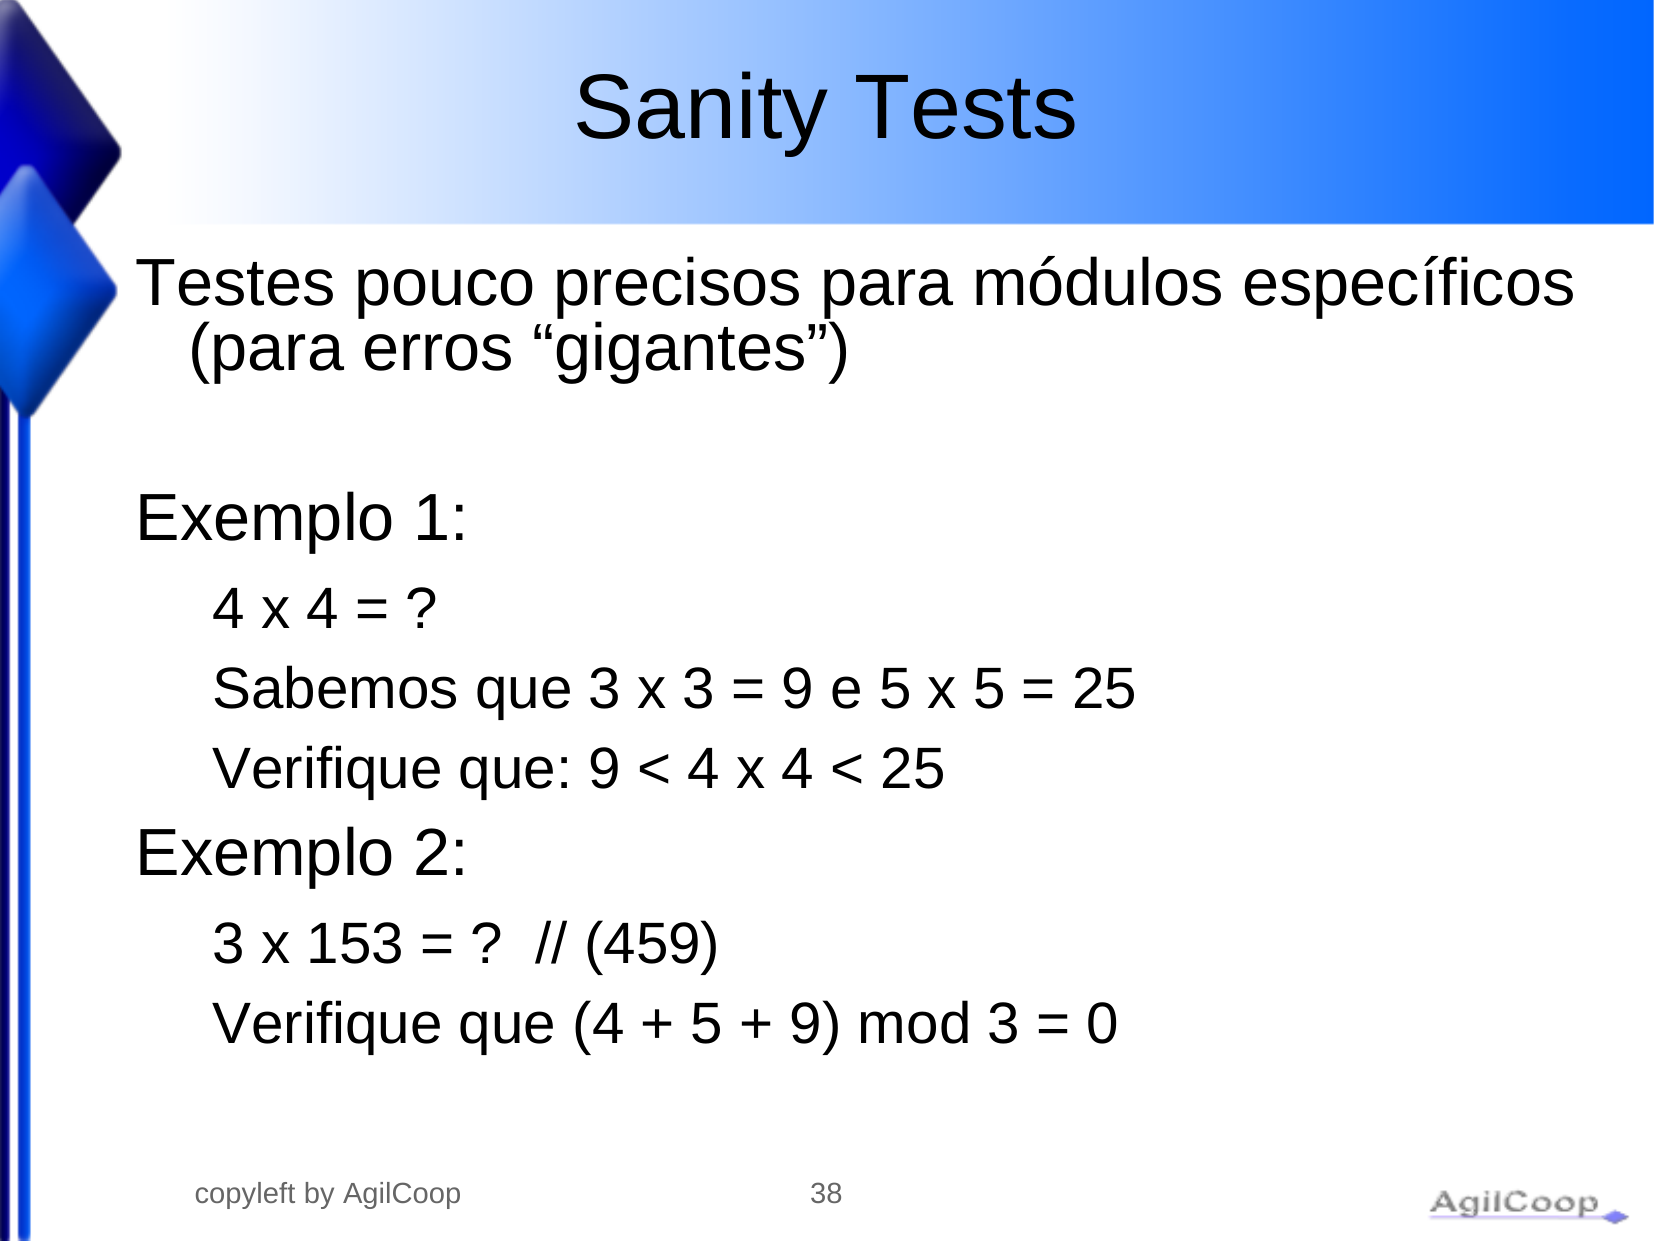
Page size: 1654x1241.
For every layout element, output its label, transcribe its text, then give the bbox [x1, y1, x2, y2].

picture [0, 0, 1654, 1241]
list Testes pouco precisos para módulos específicos (para erros “gigantes”) Exemplo 1: 4 x 4 = ? Sabemos que 3 x 3 = 9 e 5 x 5 = 25 Verifique que: 9 < 4 x 4 < 25 Exemplo 2: 3 x 153 = ? // (459) Verifique que (4 + 5 + 9) mod 3 = 0 [118, 253, 1607, 1065]
title Sanity Tests [82, 60, 1571, 163]
